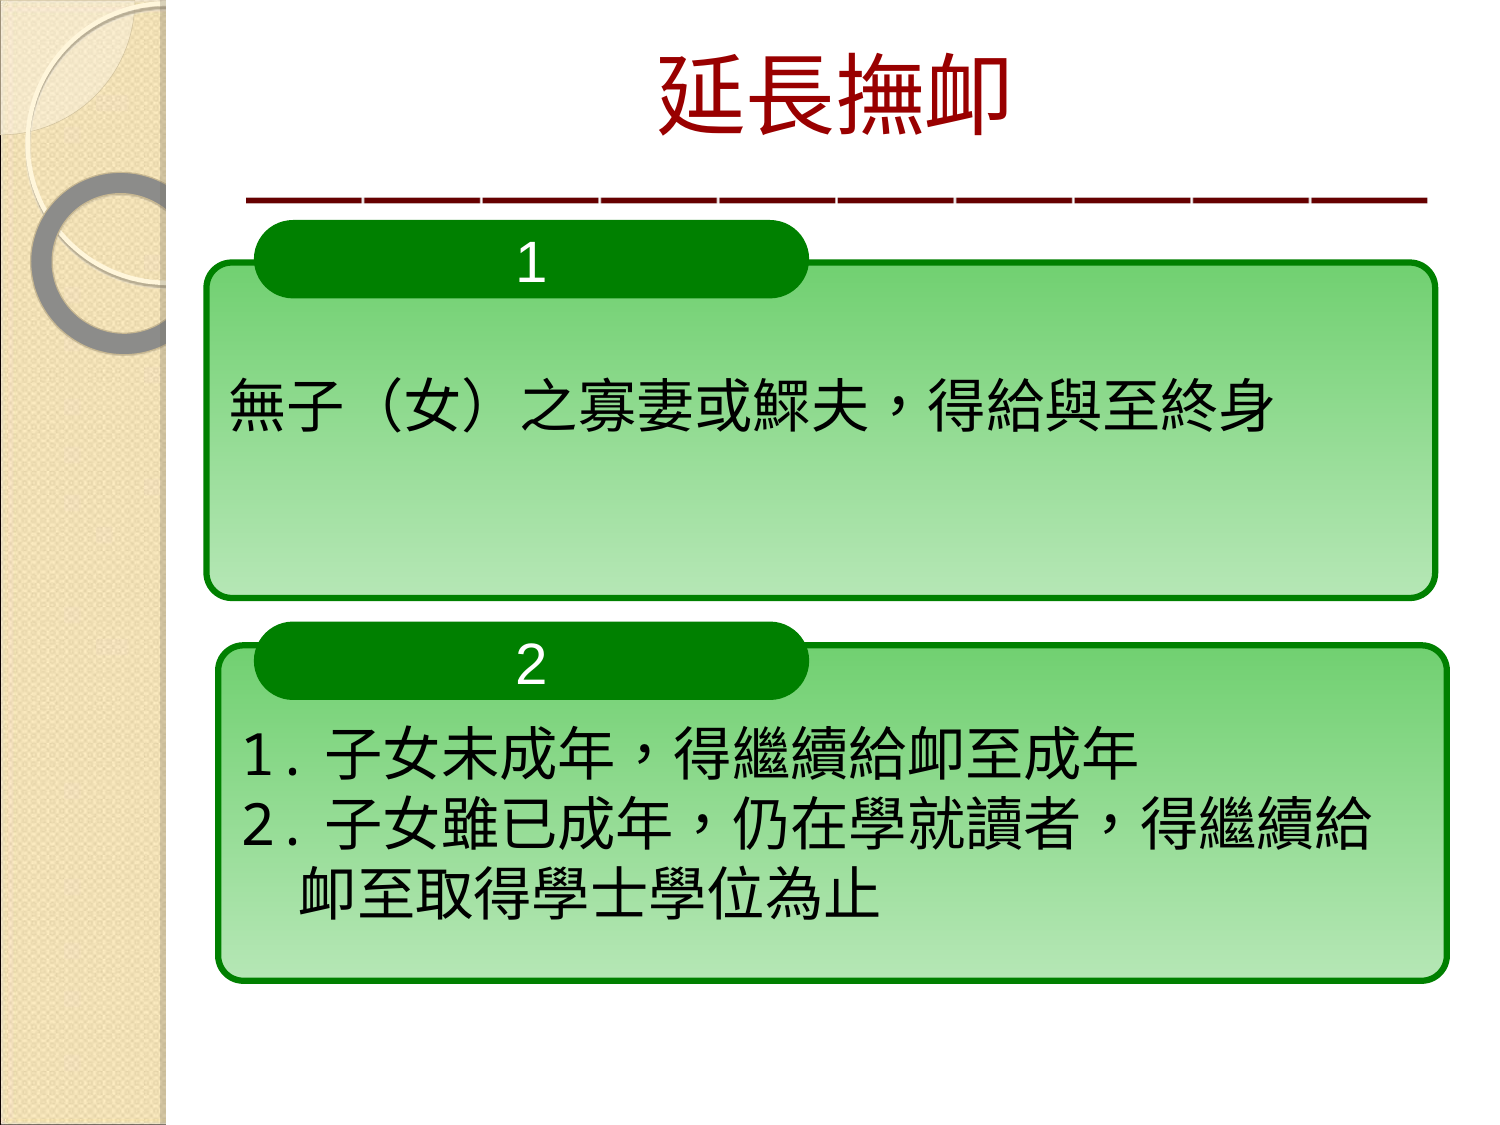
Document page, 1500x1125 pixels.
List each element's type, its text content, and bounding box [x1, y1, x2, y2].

text_box 1.子女未成年，得繼續給卹至成年 2.子女雖已成年，仍在學就讀者，得繼續給卹至取得學士學位為止 [218, 645, 1447, 981]
text_box 2 [253, 621, 810, 700]
picture [246, 192, 1430, 212]
text_box 1 [253, 219, 810, 299]
text_box 無子（女）之寡妻或鰥夫，得給與至終身 [206, 262, 1436, 598]
title 延長撫卹 [246, 0, 1426, 185]
